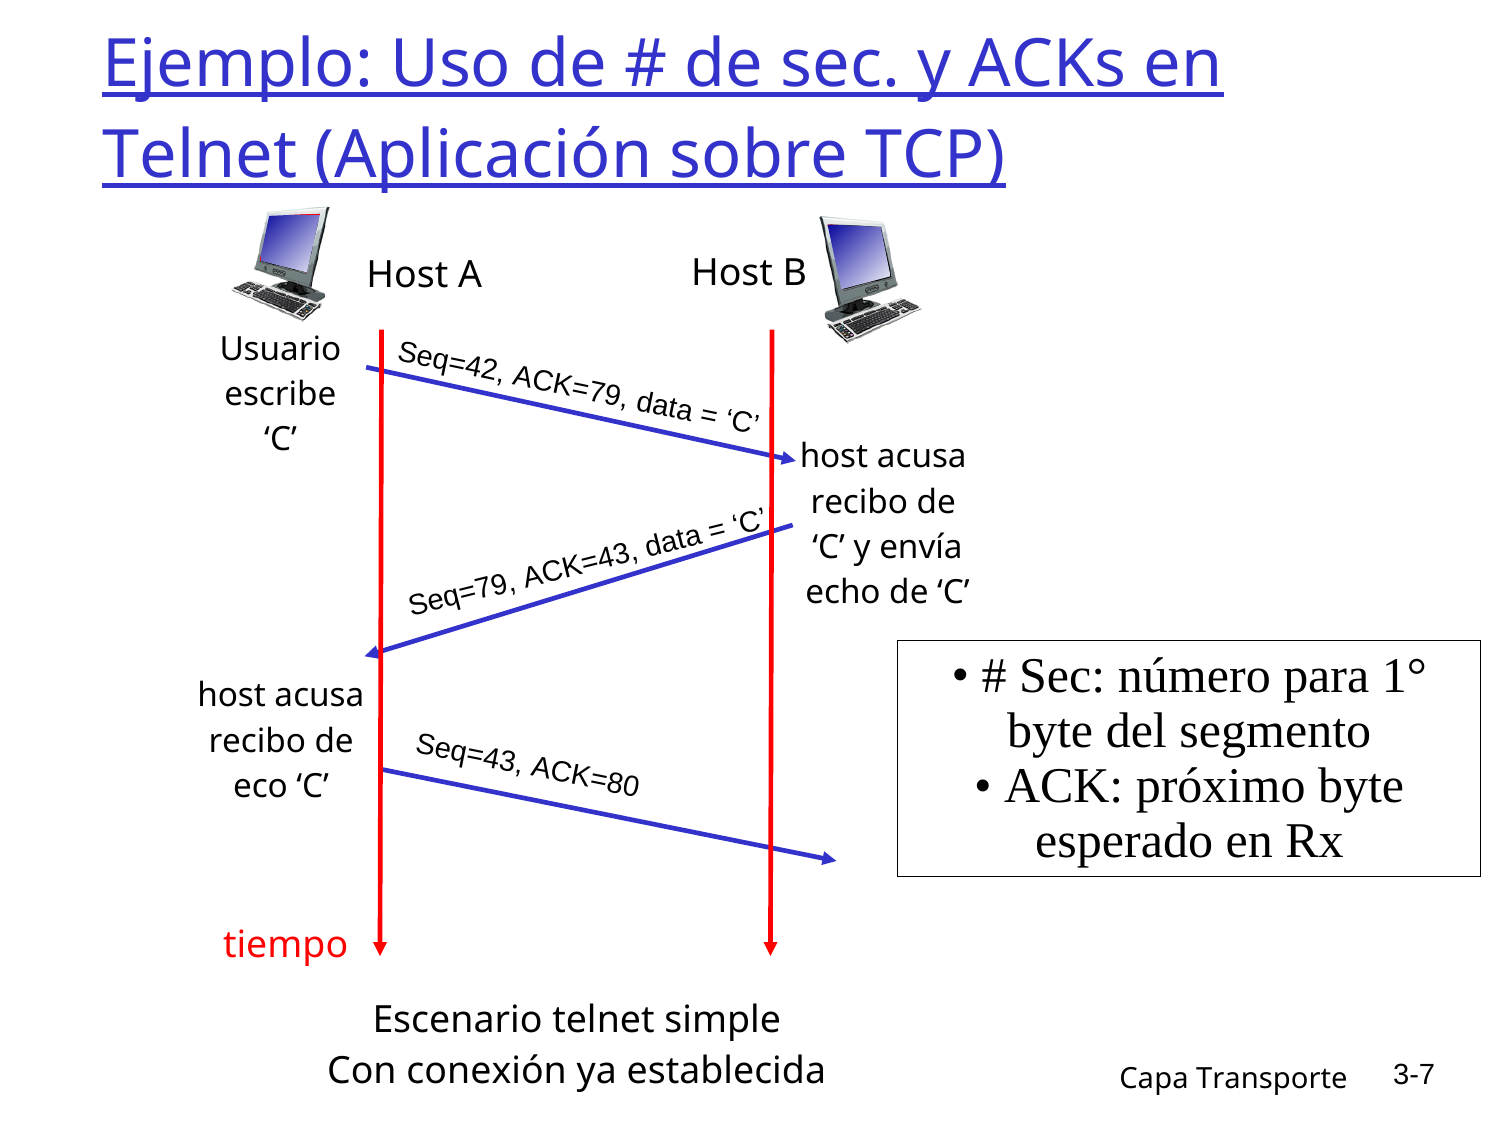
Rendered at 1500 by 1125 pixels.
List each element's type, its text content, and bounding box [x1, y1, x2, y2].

text_box host acusa recibo de ‘C’ y envía echo de ‘C’ [784, 424, 991, 622]
text_box Seq=43, ACK=80 [397, 716, 659, 815]
text_box Host A [351, 239, 498, 307]
text_box [259, 213, 321, 273]
text_box Seq=79, ACK=43, data = ‘C’ [388, 491, 769, 634]
text_box Escenario telnet simple Con conexión ya establecida [312, 984, 842, 1103]
text_box Seq=79, ACK=43, data = ‘C’ [664, 536, 769, 568]
text_box Usuario escribe ‘C’ [204, 316, 357, 469]
text_box Seq=42, ACK=79, data = ‘C’ [384, 324, 769, 453]
text_box [827, 224, 891, 290]
text_box Host B [676, 237, 816, 305]
text_box host acusa recibo de eco ‘C’ [182, 663, 378, 815]
text_box # Sec: número para 1° byte del segmento ACK: próximo byte esperado en Rx [897, 640, 1481, 877]
picture [816, 210, 946, 353]
title Ejemplo: Uso de # de sec. y ACKs en Telnet (Aplicación sobre TCP) [87, 12, 1363, 201]
text_box tiempo [208, 909, 364, 977]
picture [207, 201, 332, 330]
